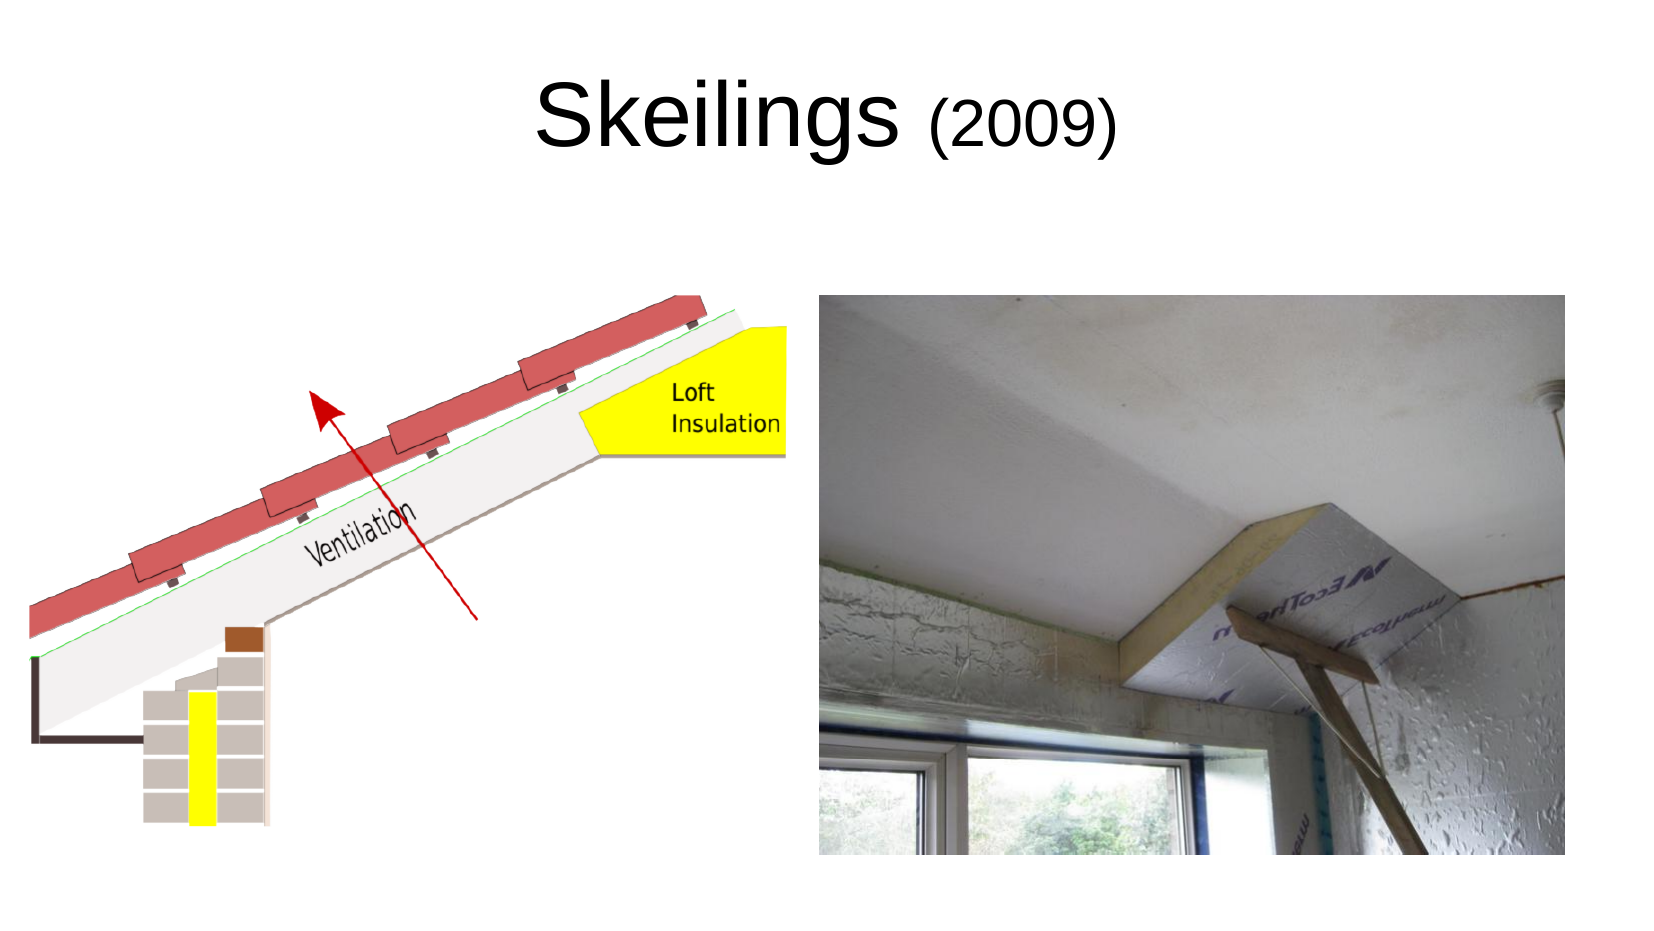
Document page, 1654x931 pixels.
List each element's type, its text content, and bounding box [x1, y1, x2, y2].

picture [29, 295, 787, 827]
picture [819, 295, 1565, 855]
title Skeilings (2009) [82, 37, 1571, 193]
